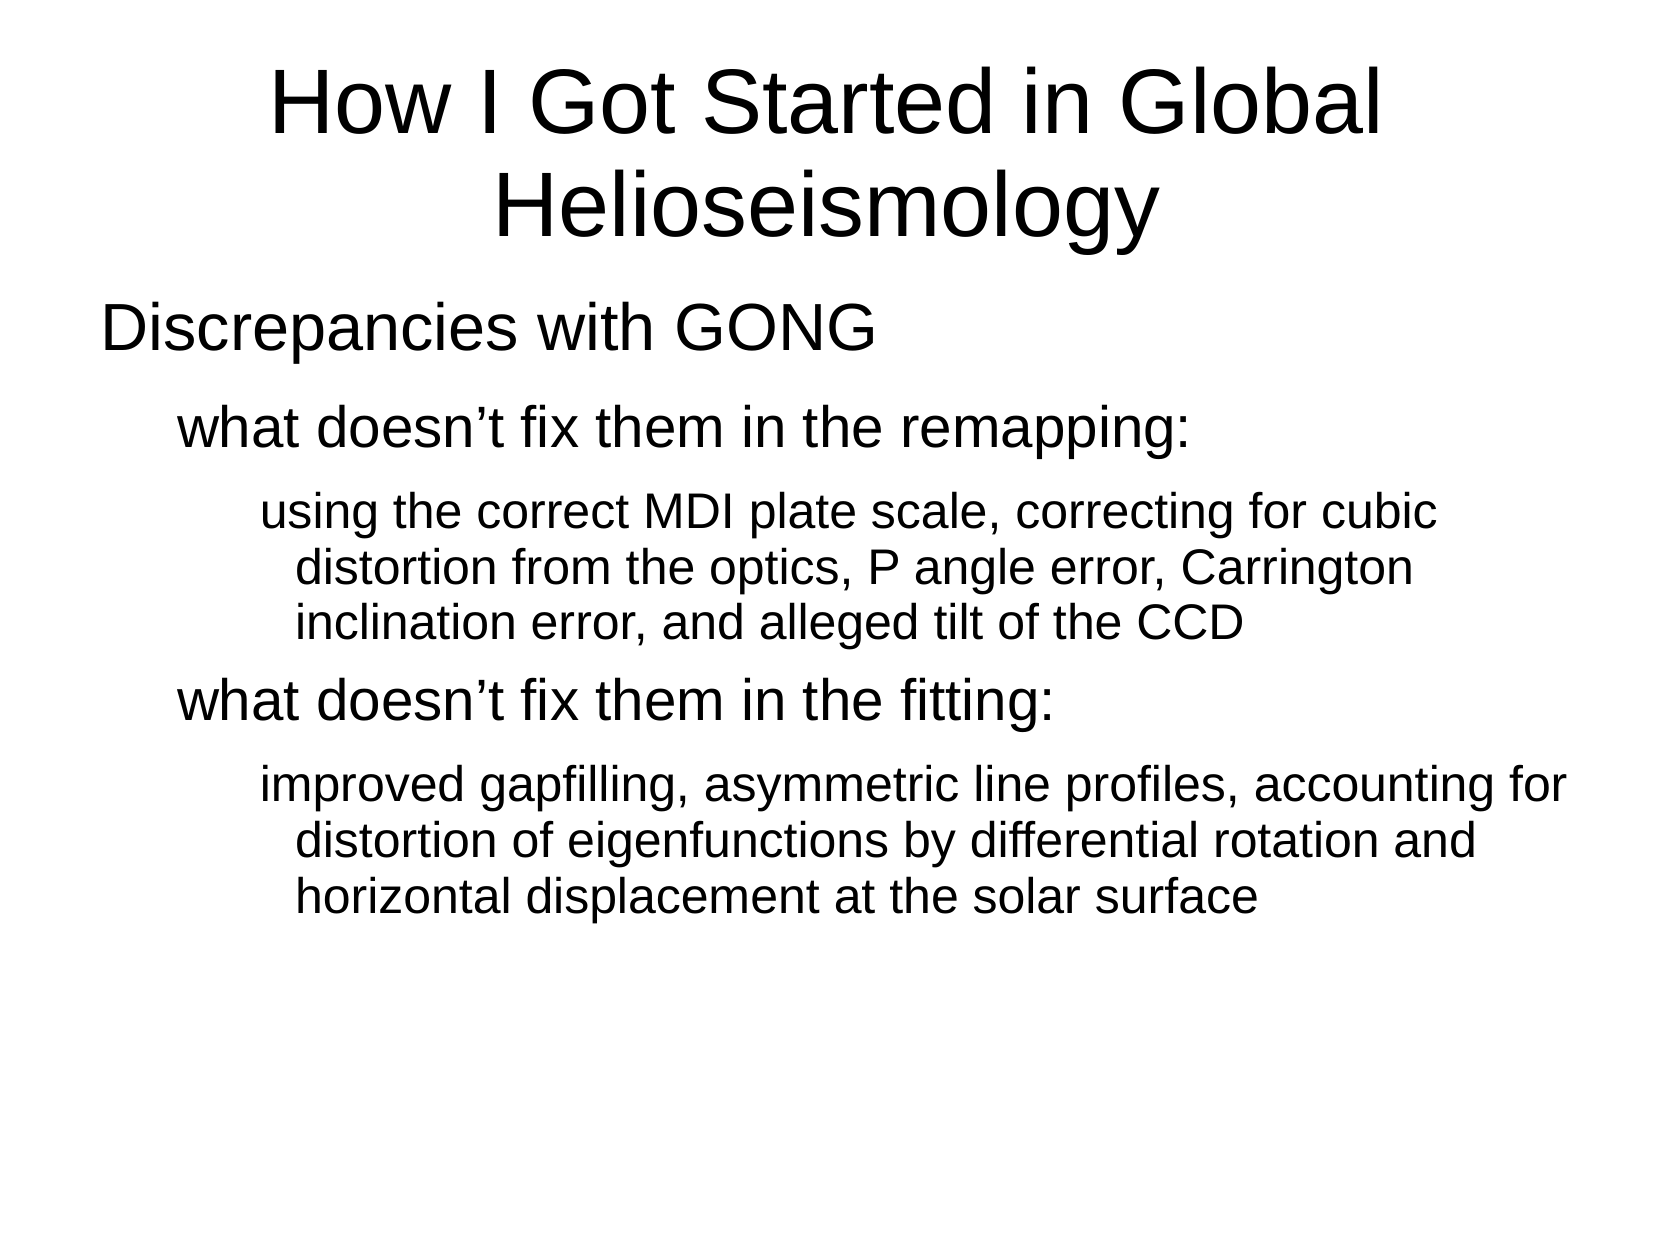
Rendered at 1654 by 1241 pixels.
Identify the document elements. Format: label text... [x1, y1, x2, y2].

title How I Got Started in Global Helioseismology [82, 49, 1571, 257]
list Discrepancies with GONG what doesn’t fix them in the remapping: using the correct MDI plate scale, correcting for cubic distortion from the optics, P angle error, Carrington inclination error, and alleged tilt of the CCD what doesn’t fix them in the fitting: improved gapfilling, asymmetric line profiles, accounting for distortion of eigenfunctions by differential rotation and horizontal displacement at the solar surface [82, 290, 1571, 1094]
